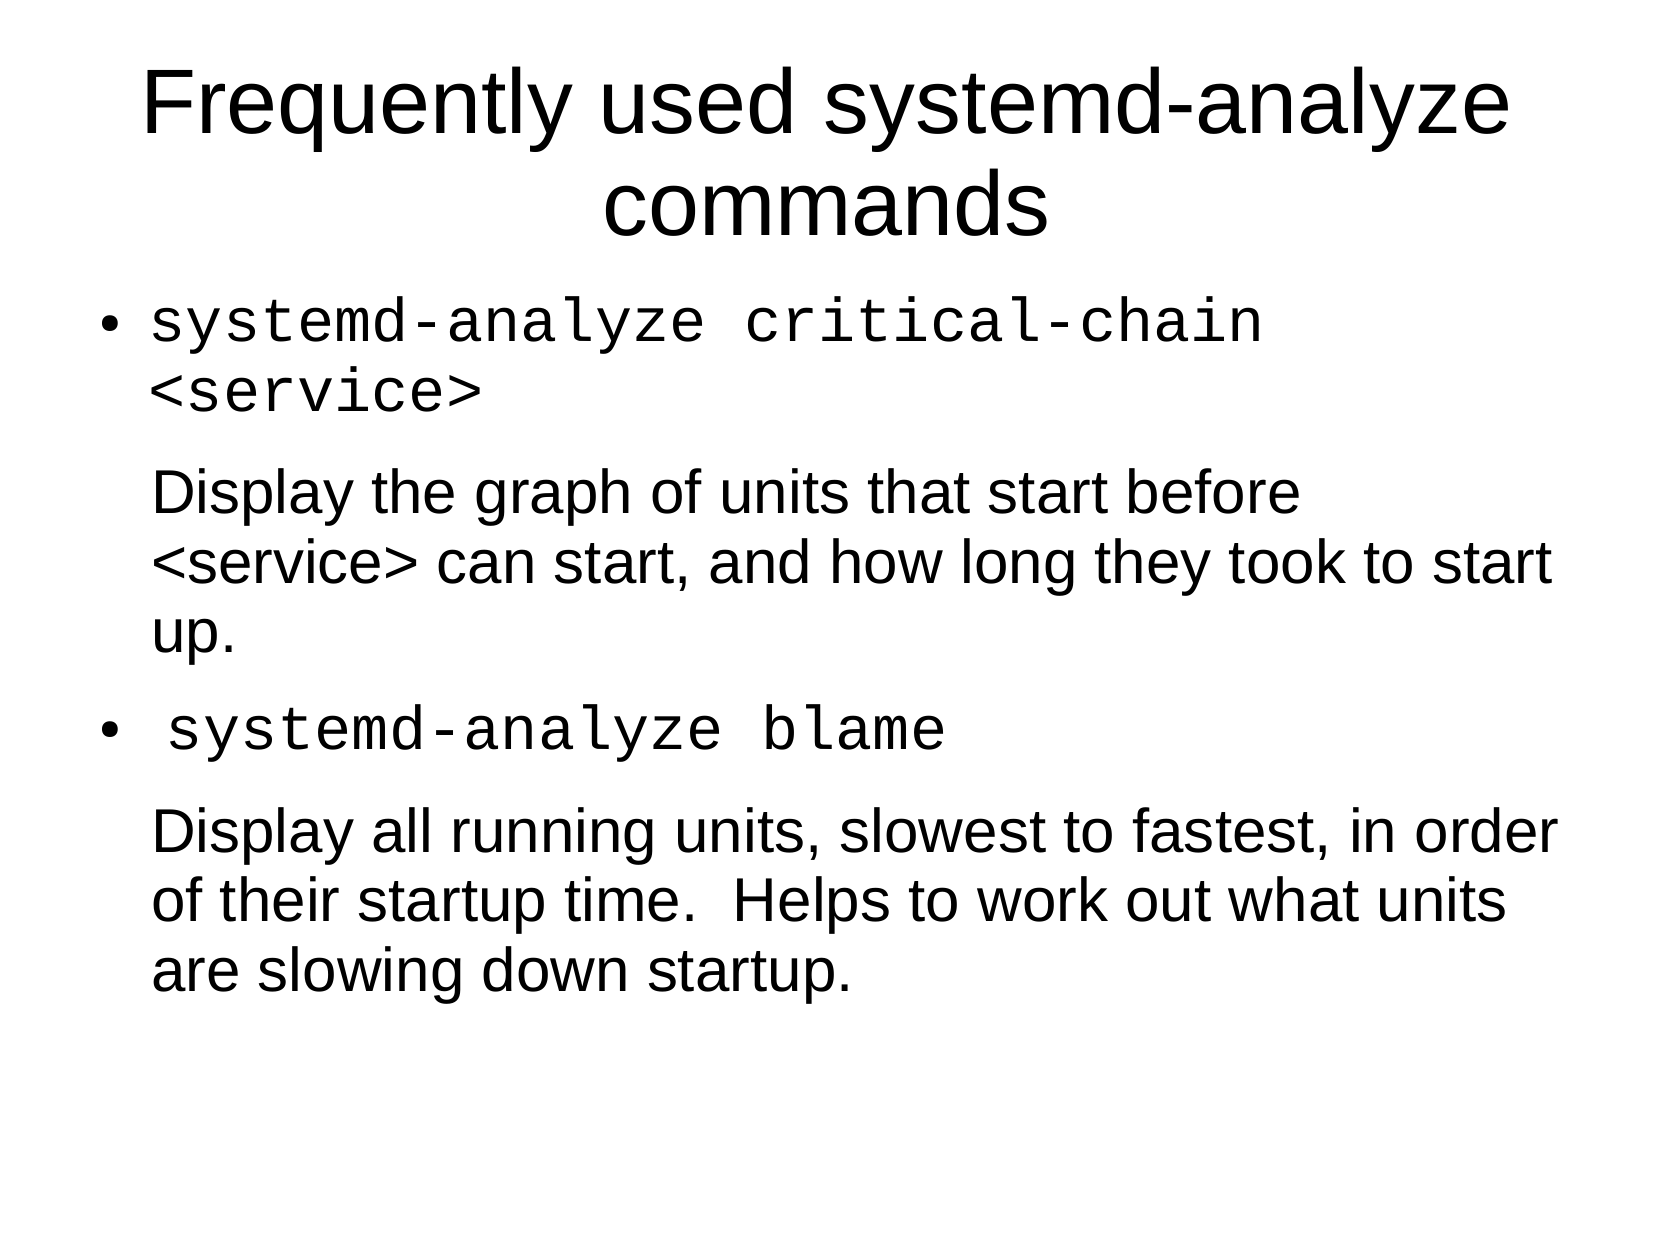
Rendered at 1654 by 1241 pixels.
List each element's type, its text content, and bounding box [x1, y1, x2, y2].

list systemd-analyze critical-chain <service> Display the graph of units that start before <service> can start, and how long they took to start up. systemd-analyze blame Display all running units, slowest to fastest, in order of their startup time. Helps to work out what units are slowing down startup. [82, 290, 1571, 1010]
title Frequently used systemd-analyze commands [82, 49, 1571, 257]
